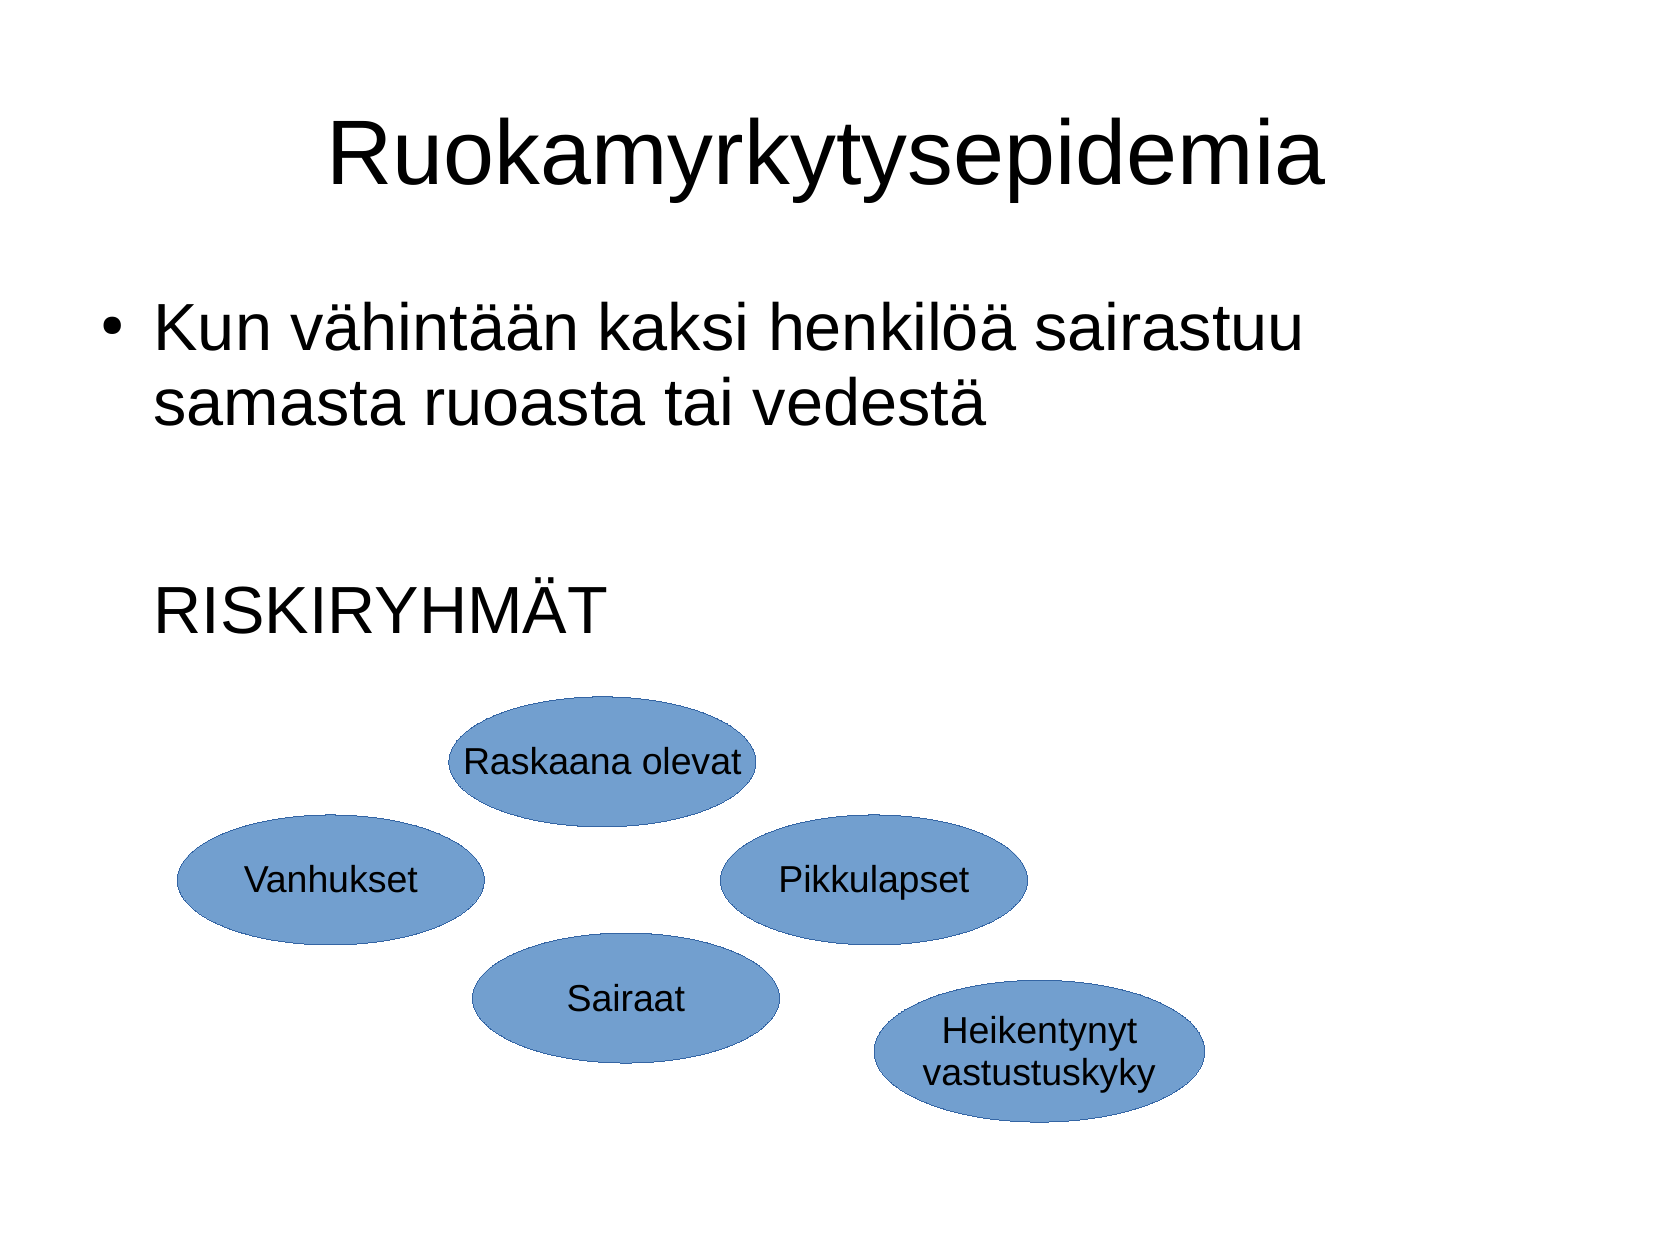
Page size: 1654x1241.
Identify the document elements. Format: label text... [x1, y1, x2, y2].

text_box Vanhukset [177, 814, 485, 945]
title Ruokamyrkytysepidemia [82, 49, 1571, 257]
text_box Pikkulapset [720, 814, 1028, 945]
list Kun vähintään kaksi henkilöä sairastuu samasta ruoasta tai vedestä RISKIRYHMÄT [82, 290, 1571, 1010]
text_box Raskaana olevat [448, 696, 756, 827]
text_box Sairaat [472, 933, 780, 1064]
text_box Heikentynyt vastustuskyky [874, 980, 1205, 1123]
